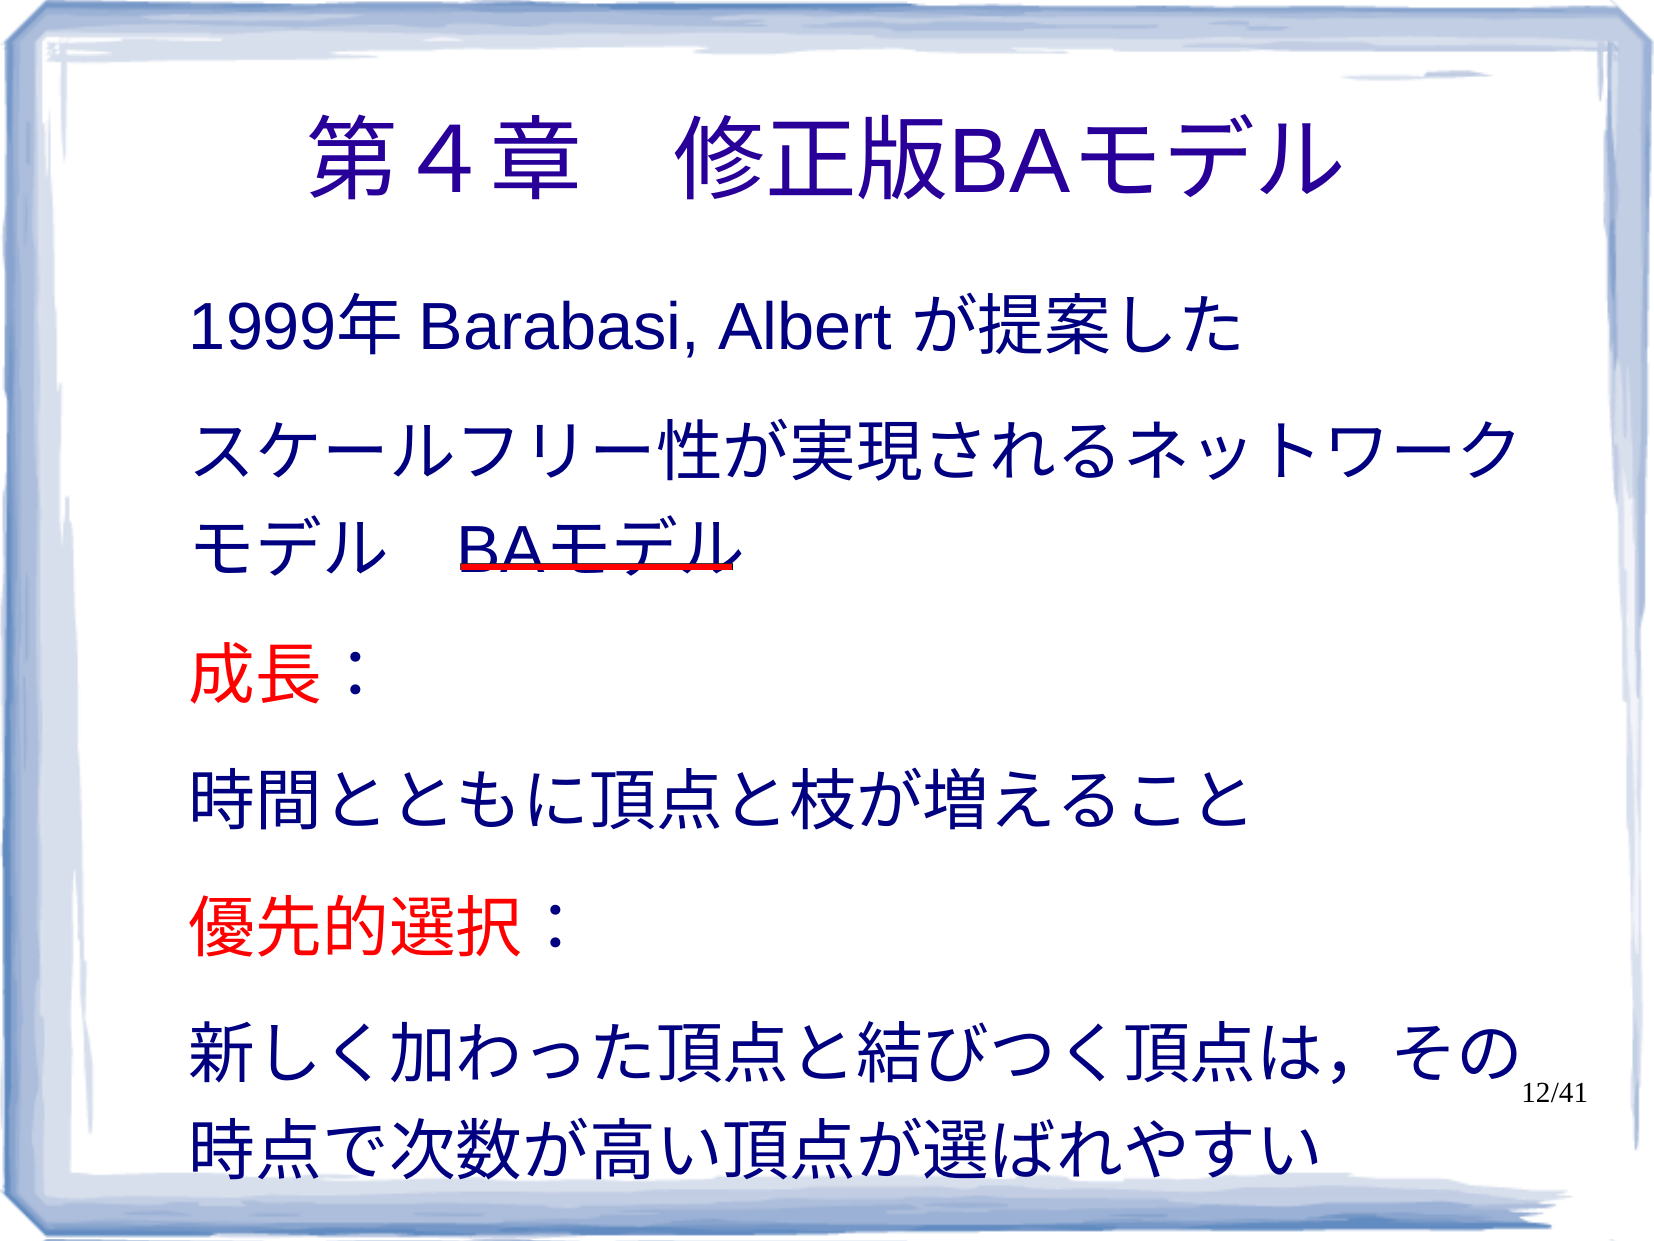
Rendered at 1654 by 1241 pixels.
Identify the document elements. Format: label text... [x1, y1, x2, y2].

list 1999年 Barabasi, Albert が提案した スケールフリー性が実現されるネットワークモデル BAモデル 成長： 時間とともに頂点と枝が増えること 優先的選択： 新しく加わった頂点と結びつく頂点は，その時点で次数が高い頂点が選ばれやすい [118, 271, 1571, 1134]
picture [0, 0, 1654, 1241]
title 第４章 修正版BAモデル [82, 49, 1571, 257]
